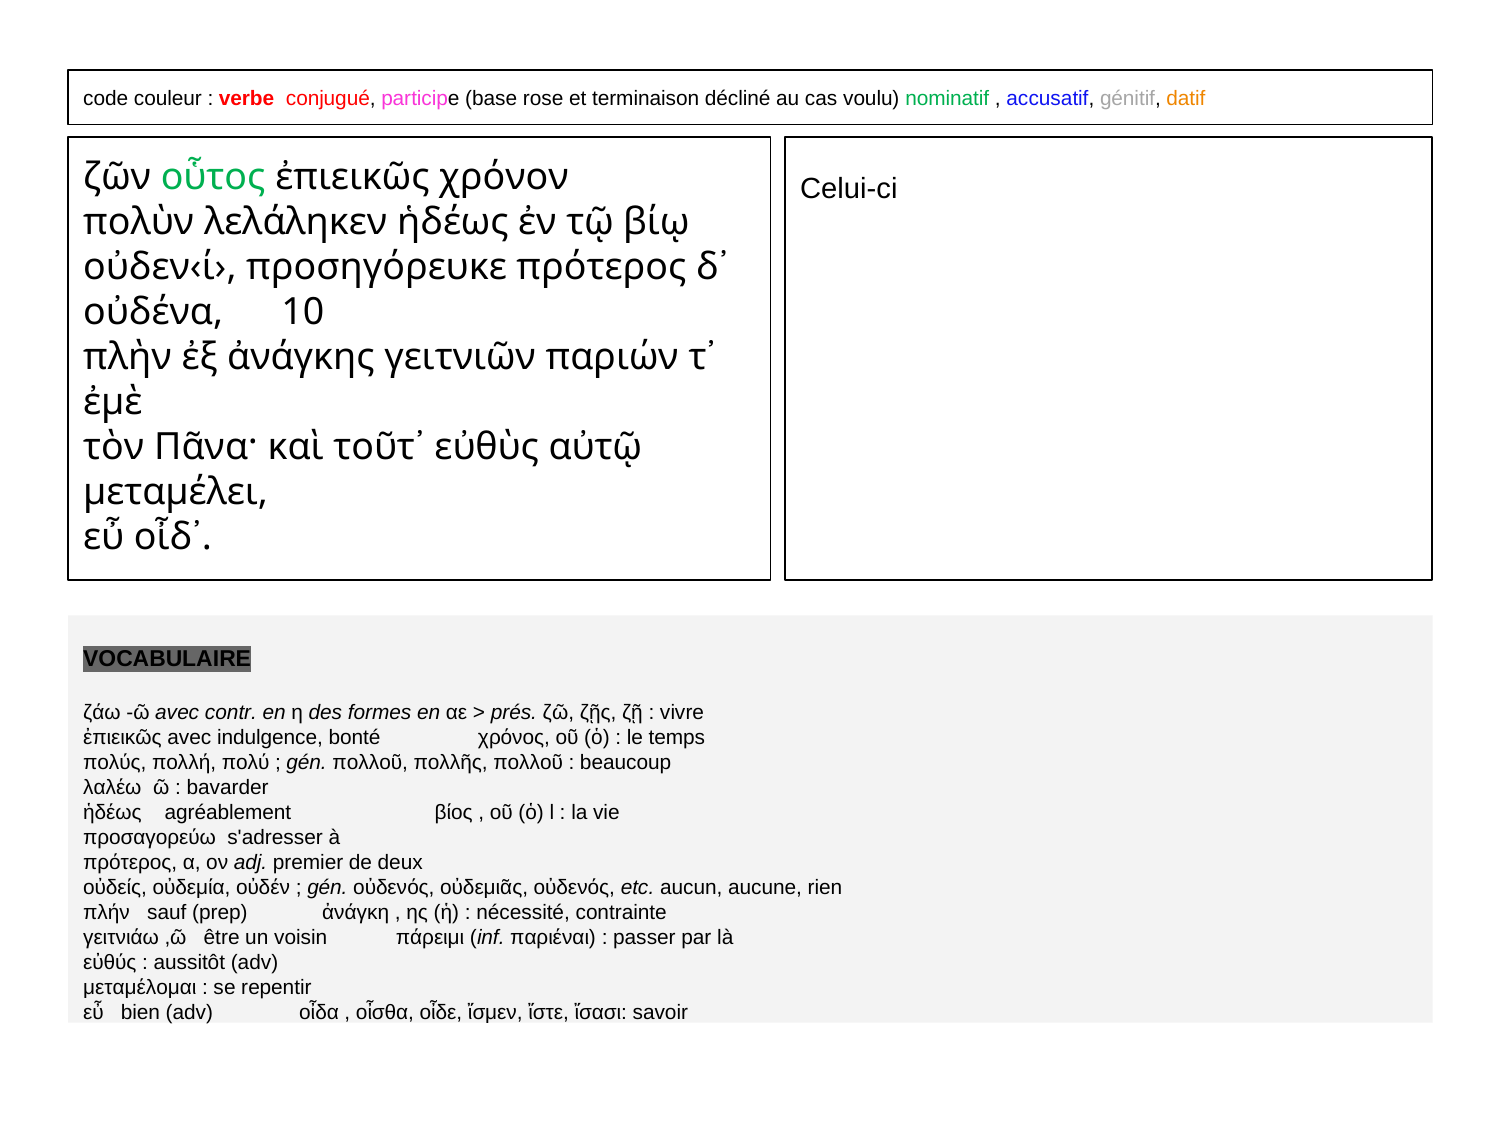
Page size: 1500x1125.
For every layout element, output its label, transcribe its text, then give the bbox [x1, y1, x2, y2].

text_box code couleur : verbe conjugué, participe (base rose et terminaison décliné au cas voulu) nominatif , accusatif, génitif, datif [68, 70, 1433, 125]
text_box ζῶν οὗτος ἐπιεικῶς χρόνον πολὺν λελάληκεν ἡδέως ἐν τῷ βίῳ οὐδεν‹ί›, προσηγόρευκε πρότερος δ᾽ οὐδένα, 10 πλὴν ἐξ ἀνάγκης γειτνιῶν παριών τ᾽ ἐμὲ τὸν Πᾶνα· καὶ τοῦτ᾽ εὐθὺς αὐτῷ μεταμέλει, εὖ οἶδ᾽. [68, 136, 771, 581]
text_box VOCABULAIRE ζάω -ῶ avec contr. en η des formes en αε > prés. ζῶ, ζῇς, ζῇ : vivre ἐπιεικῶς avec indulgence, bonté χρόνος, οῦ (ὁ) : le temps πολύς, πολλή, πολύ ; gén. πολλοῦ, πολλῆς, πολλοῦ : beaucoup λαλέω ῶ : bavarder ἡδέως agréablement βίος , οῦ (ὁ) l : la vie προσαγορεύω s'adresser à πρότερος, α, ον adj. premier de deux οὐδείς, οὐδεμία, οὐδέν ; gén. οὐδενός, οὐδεμιᾶς, οὐδενός, etc. aucun, aucune, rien πλήν sauf (prep) ἀνάγκη , ης (ἡ) : nécessité, contrainte γειτνιάω ,ῶ être un voisin πάρειμι (inf. παριέναι) : passer par là εὐθύς : aussitôt (adv) μεταμέλομαι : se repentir εὖ bien (adv) οἶδα , οἶσθα, οἶδε, ἴσμεν, ἴστε, ἴσασι: savoir [68, 615, 1433, 1023]
text_box Celui-ci [785, 136, 1432, 581]
